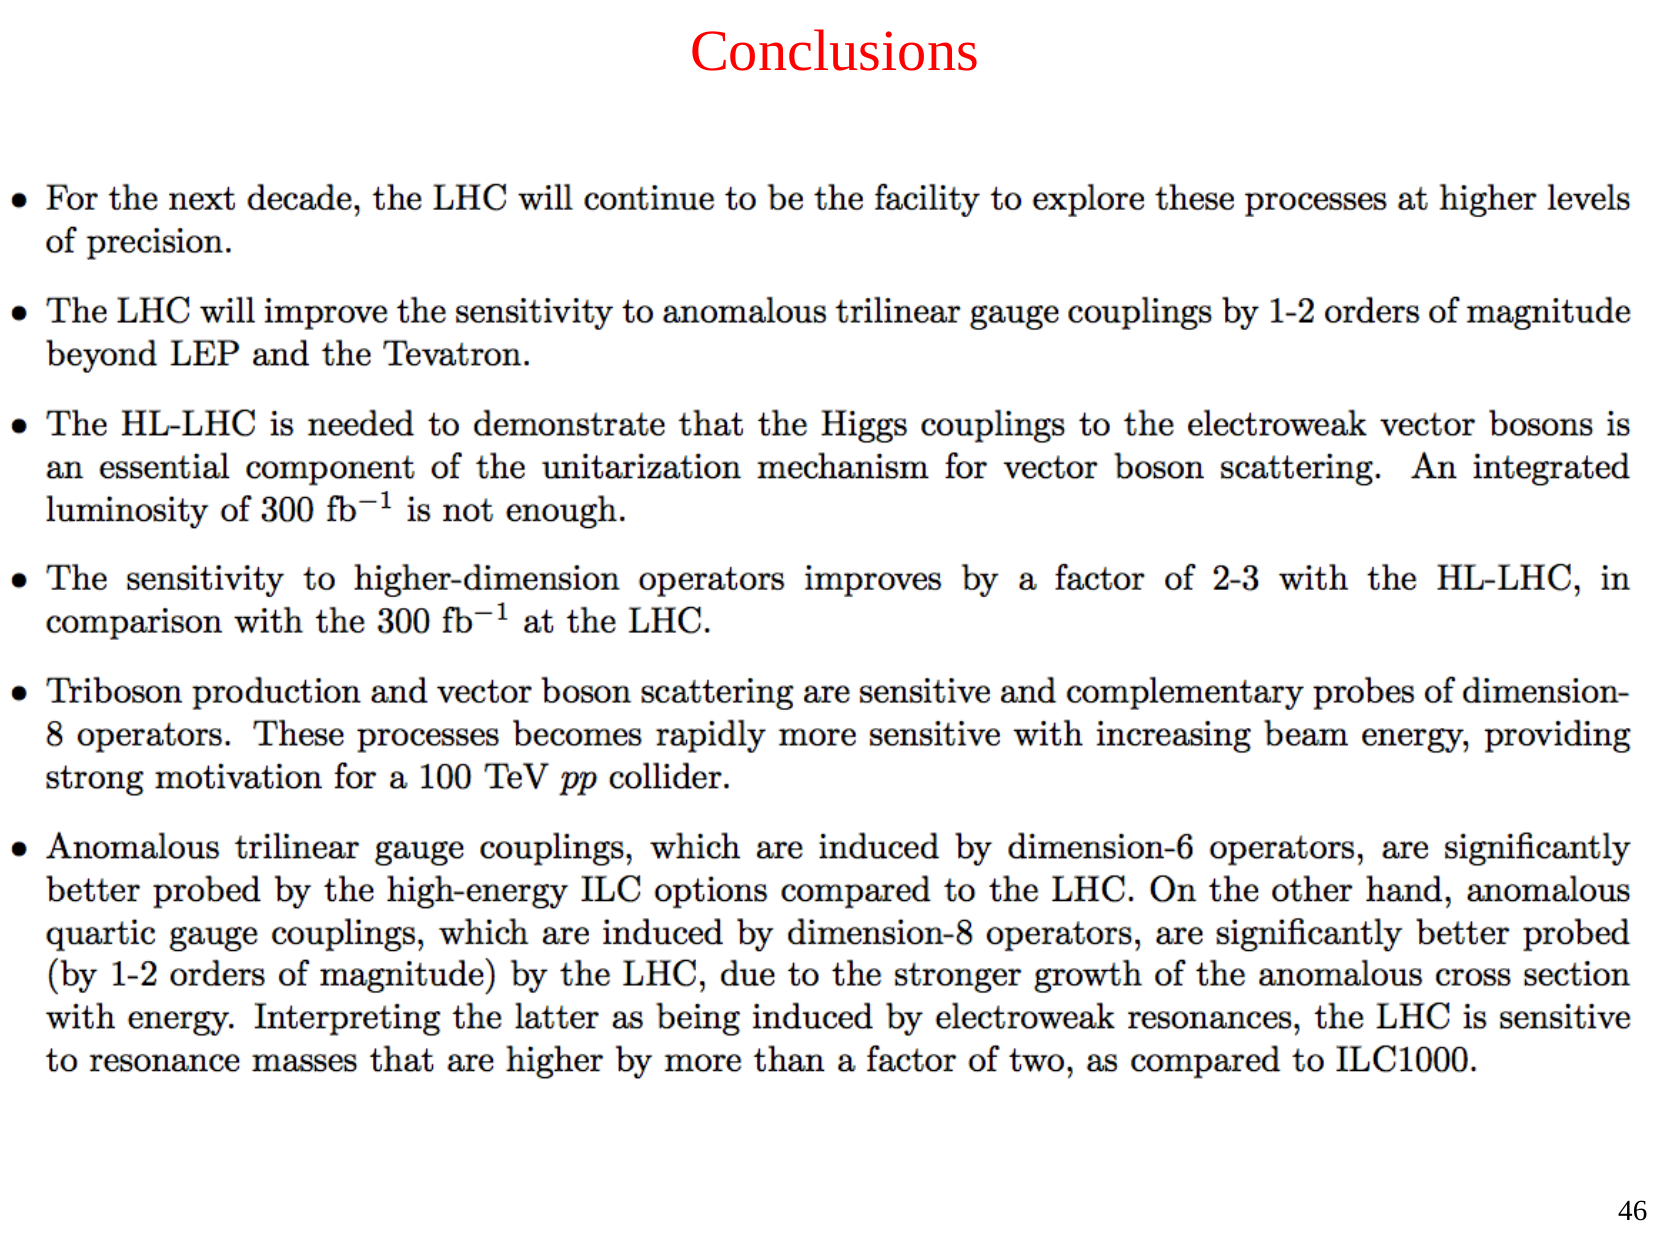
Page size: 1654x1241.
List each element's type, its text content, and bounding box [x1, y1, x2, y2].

title Conclusions [128, 0, 1541, 144]
picture [1, 177, 1654, 1090]
